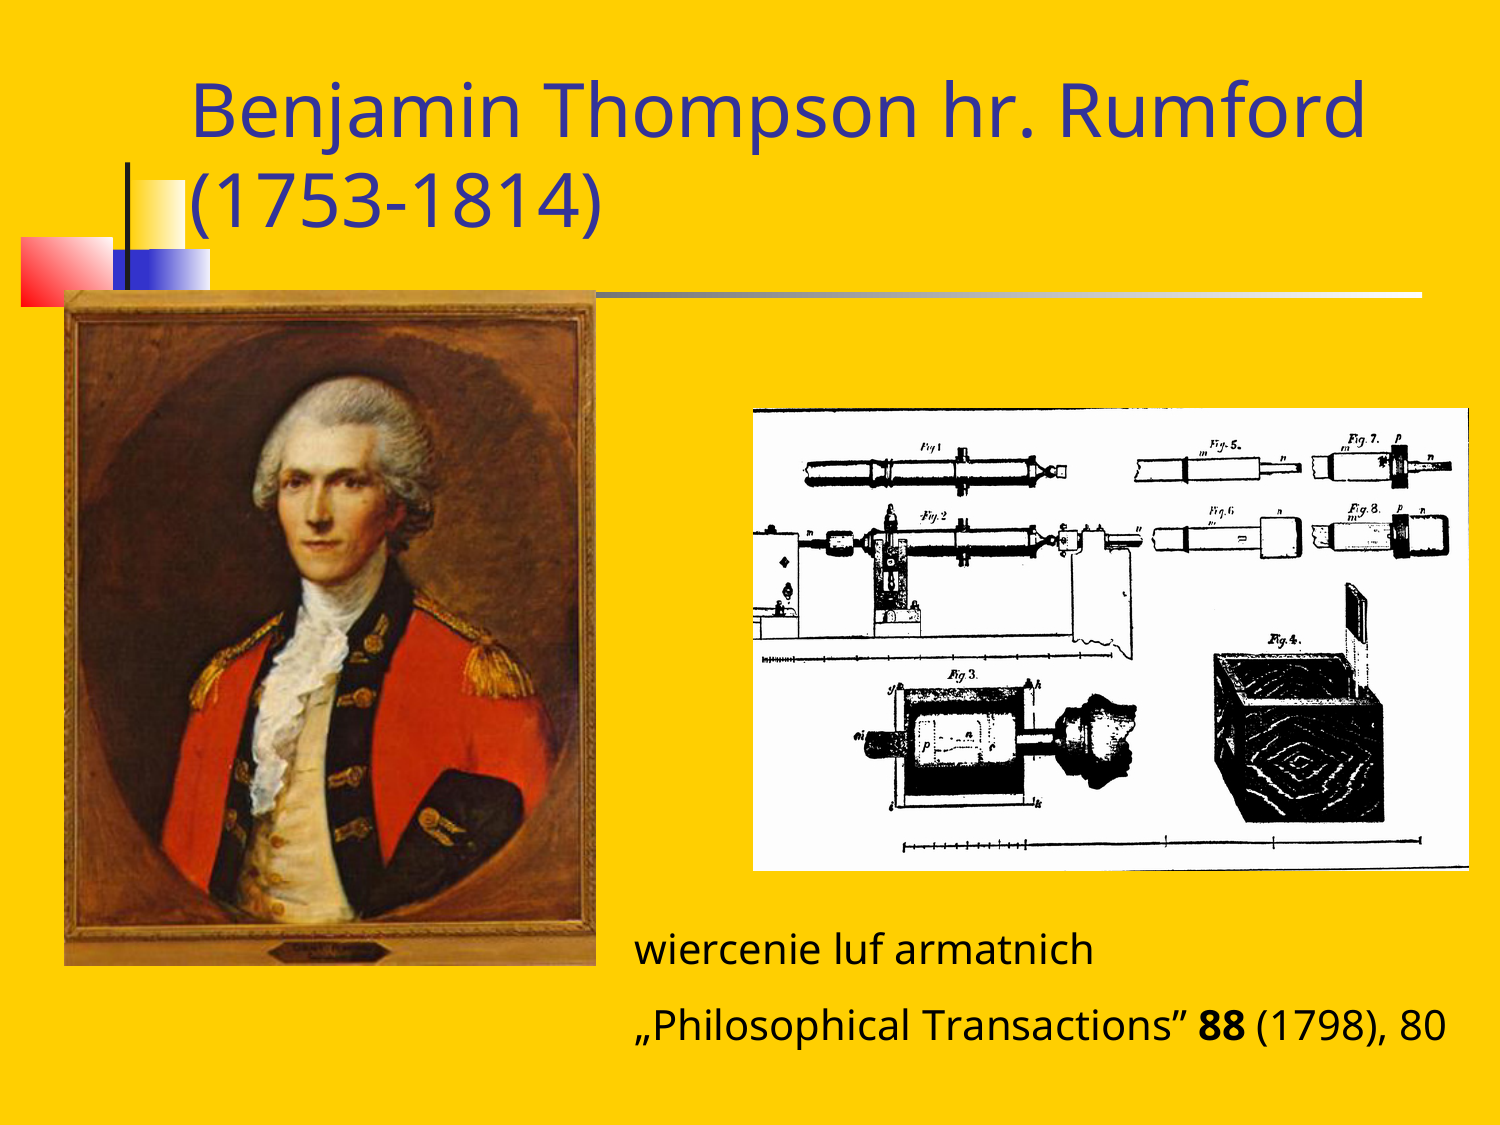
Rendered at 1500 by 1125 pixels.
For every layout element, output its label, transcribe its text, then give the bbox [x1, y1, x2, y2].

picture [64, 290, 596, 966]
title Benjamin Thompson hr. Rumford (1753-1814) [174, 54, 1454, 250]
picture [753, 408, 1469, 871]
text_box wiercenie luf armatnich „Philosophical Transactions” 88 (1798), 80 [620, 915, 1471, 1057]
